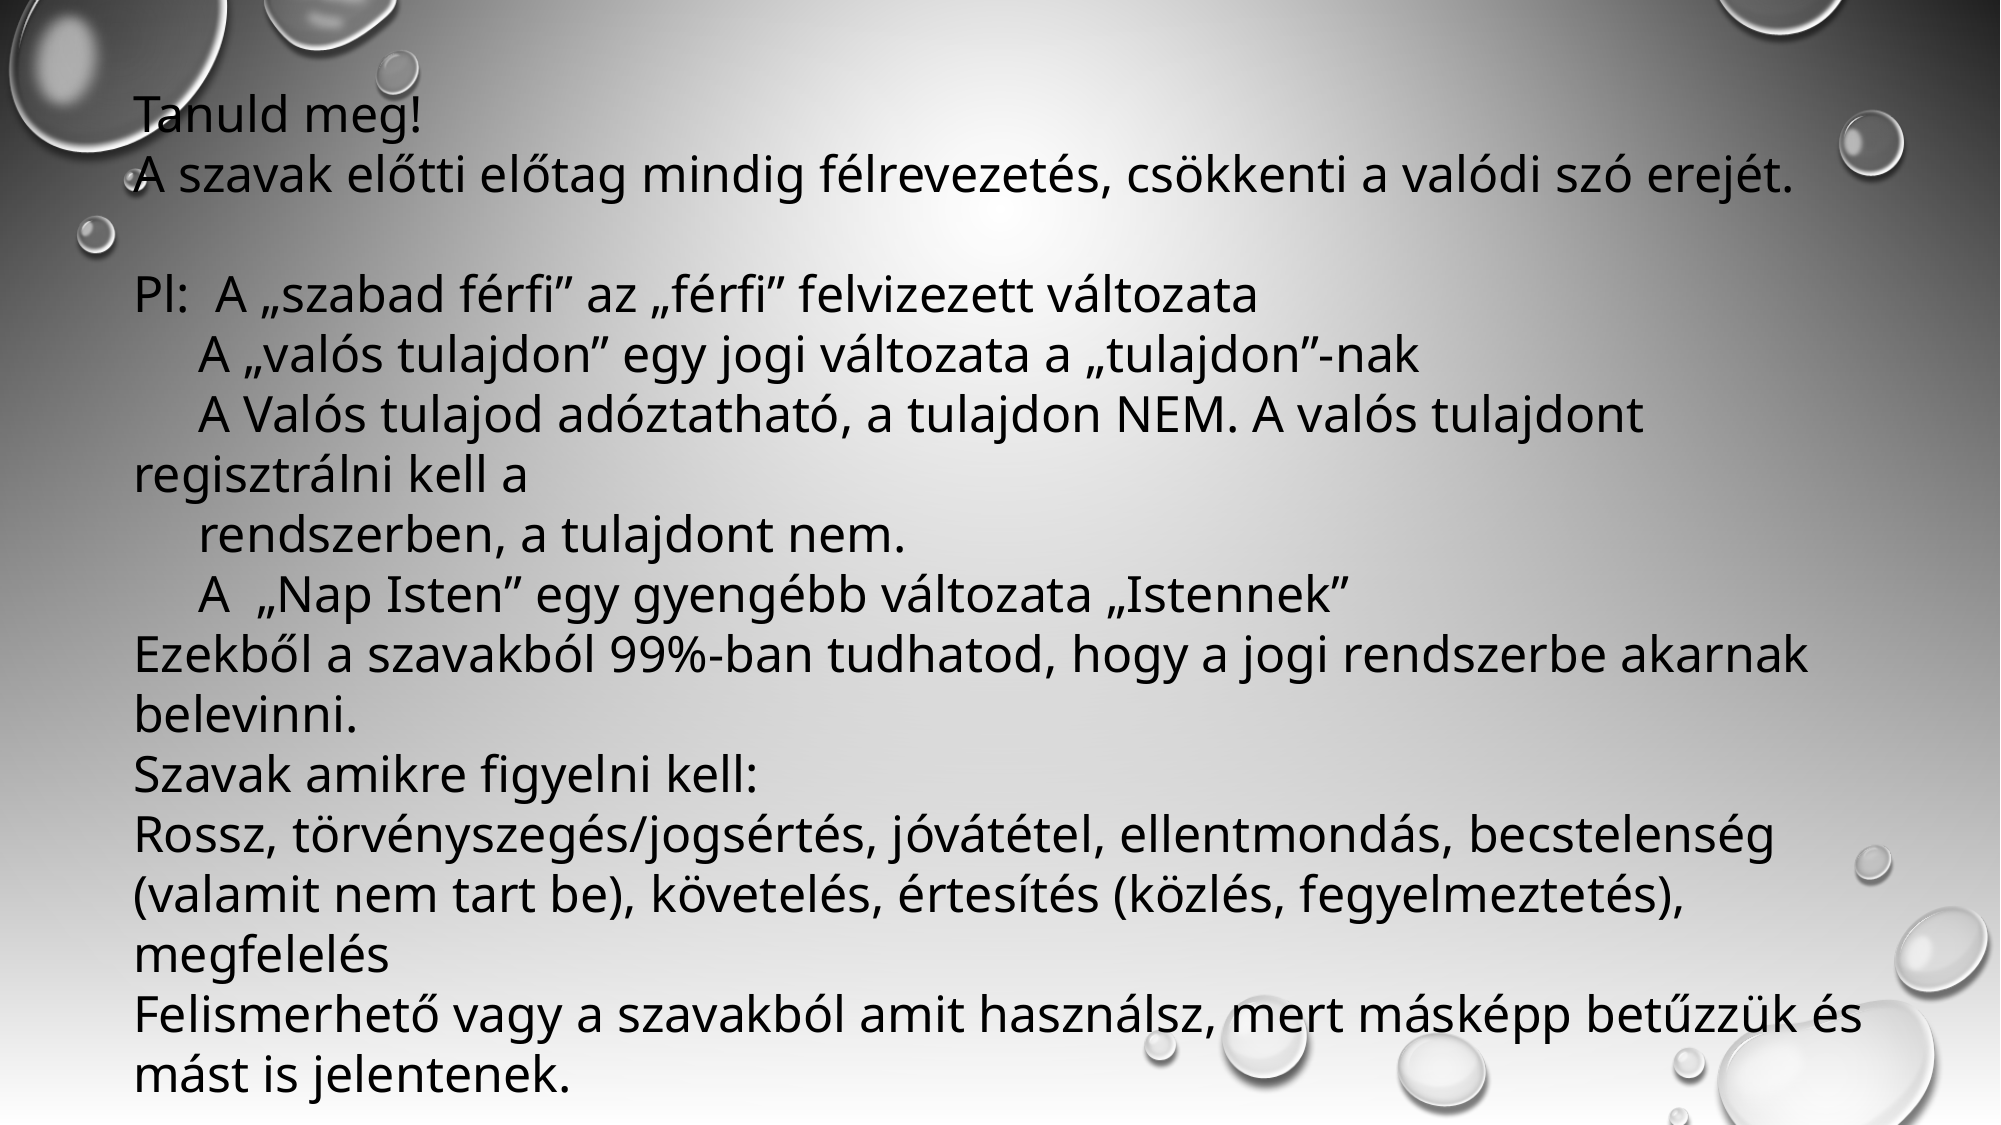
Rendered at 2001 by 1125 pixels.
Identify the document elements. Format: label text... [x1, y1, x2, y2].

text_box Tanuld meg! A szavak előtti előtag mindig félrevezetés, csökkenti a valódi szó erejét. Pl: A „szabad férfi” az „férfi” felvizezett változata A „valós tulajdon” egy jogi változata a „tulajdon”-nak A Valós tulajod adóztatható, a tulajdon NEM. A valós tulajdont regisztrálni kell a rendszerben, a tulajdont nem. A „Nap Isten” egy gyengébb változata „Istennek” Ezekből a szavakból 99%-ban tudhatod, hogy a jogi rendszerbe akarnak belevinni. Szavak amikre figyelni kell: Rossz, törvényszegés/jogsértés, jóvátétel, ellentmondás, becstelenség (valamit nem tart be), követelés, értesítés (közlés, fegyelmeztetés), megfelelés Felismerhető vagy a szavakból amit használsz, mert másképp betűzzük és mást is jelentenek. [118, 74, 1880, 1110]
picture [0, 0, 2000, 1125]
